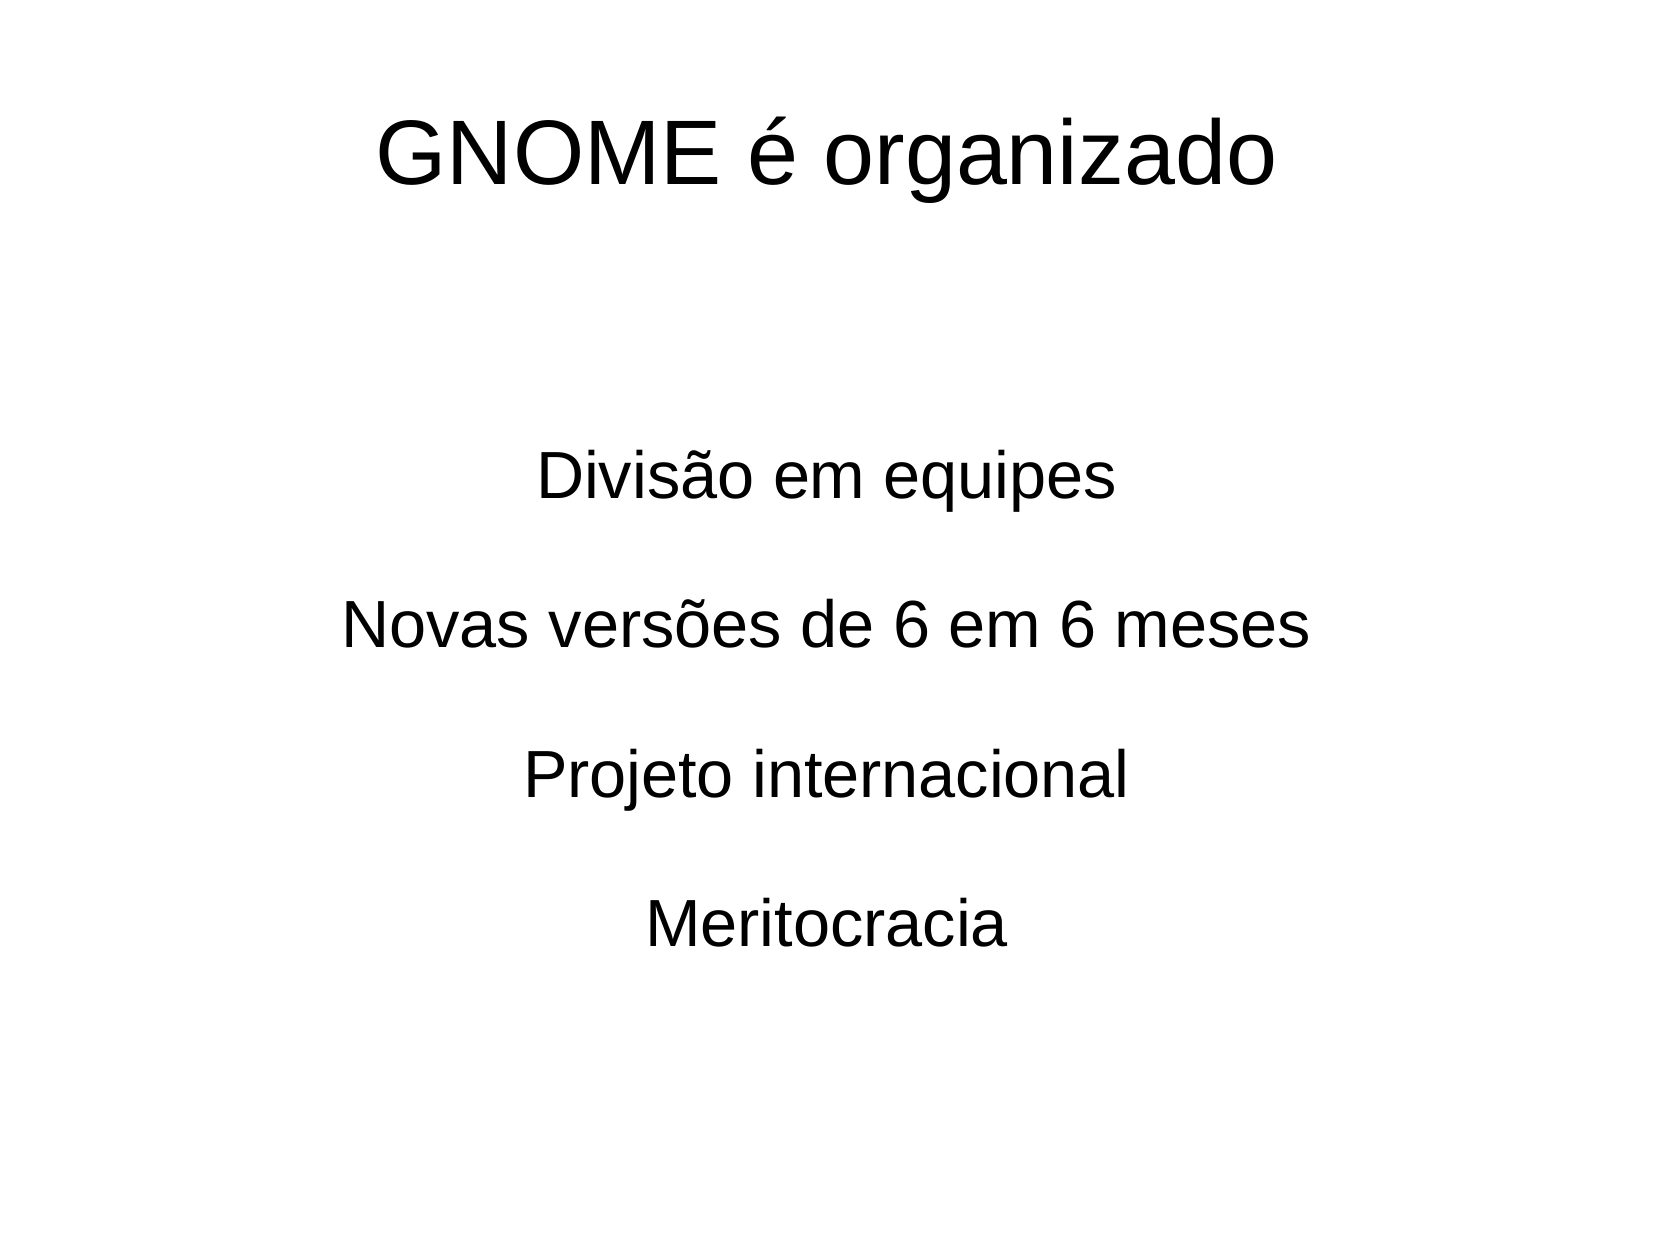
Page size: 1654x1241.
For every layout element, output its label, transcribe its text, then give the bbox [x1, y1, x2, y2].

title GNOME é organizado [82, 56, 1571, 250]
subtitle Divisão em equipes Novas versões de 6 em 6 meses Projeto internacional Meritocracia [82, 297, 1571, 1102]
